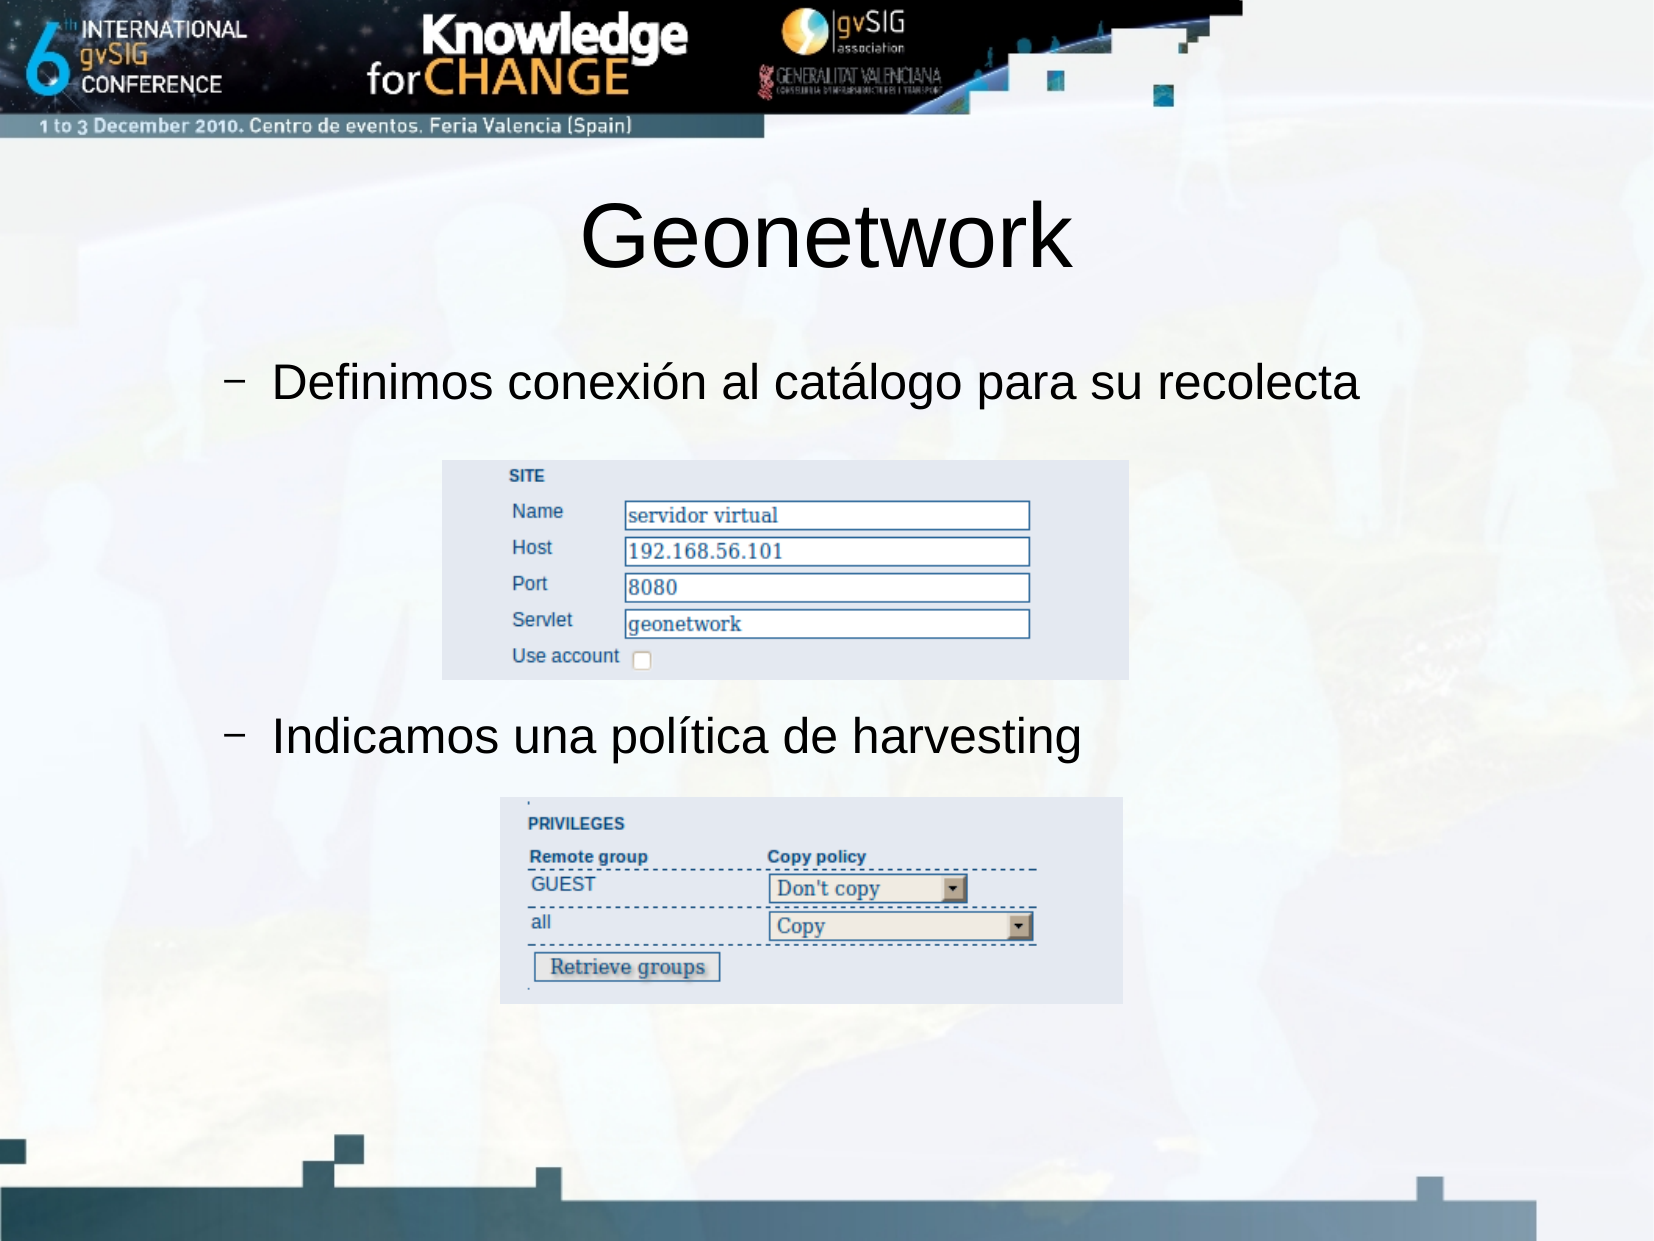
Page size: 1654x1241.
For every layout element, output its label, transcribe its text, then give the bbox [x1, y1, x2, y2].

picture [0, 0, 1654, 1241]
title Geonetwork [82, 155, 1571, 318]
list Definimos conexión al catálogo para su recolecta [59, 354, 1548, 443]
list Indicamos una política de harvesting [59, 708, 1548, 798]
